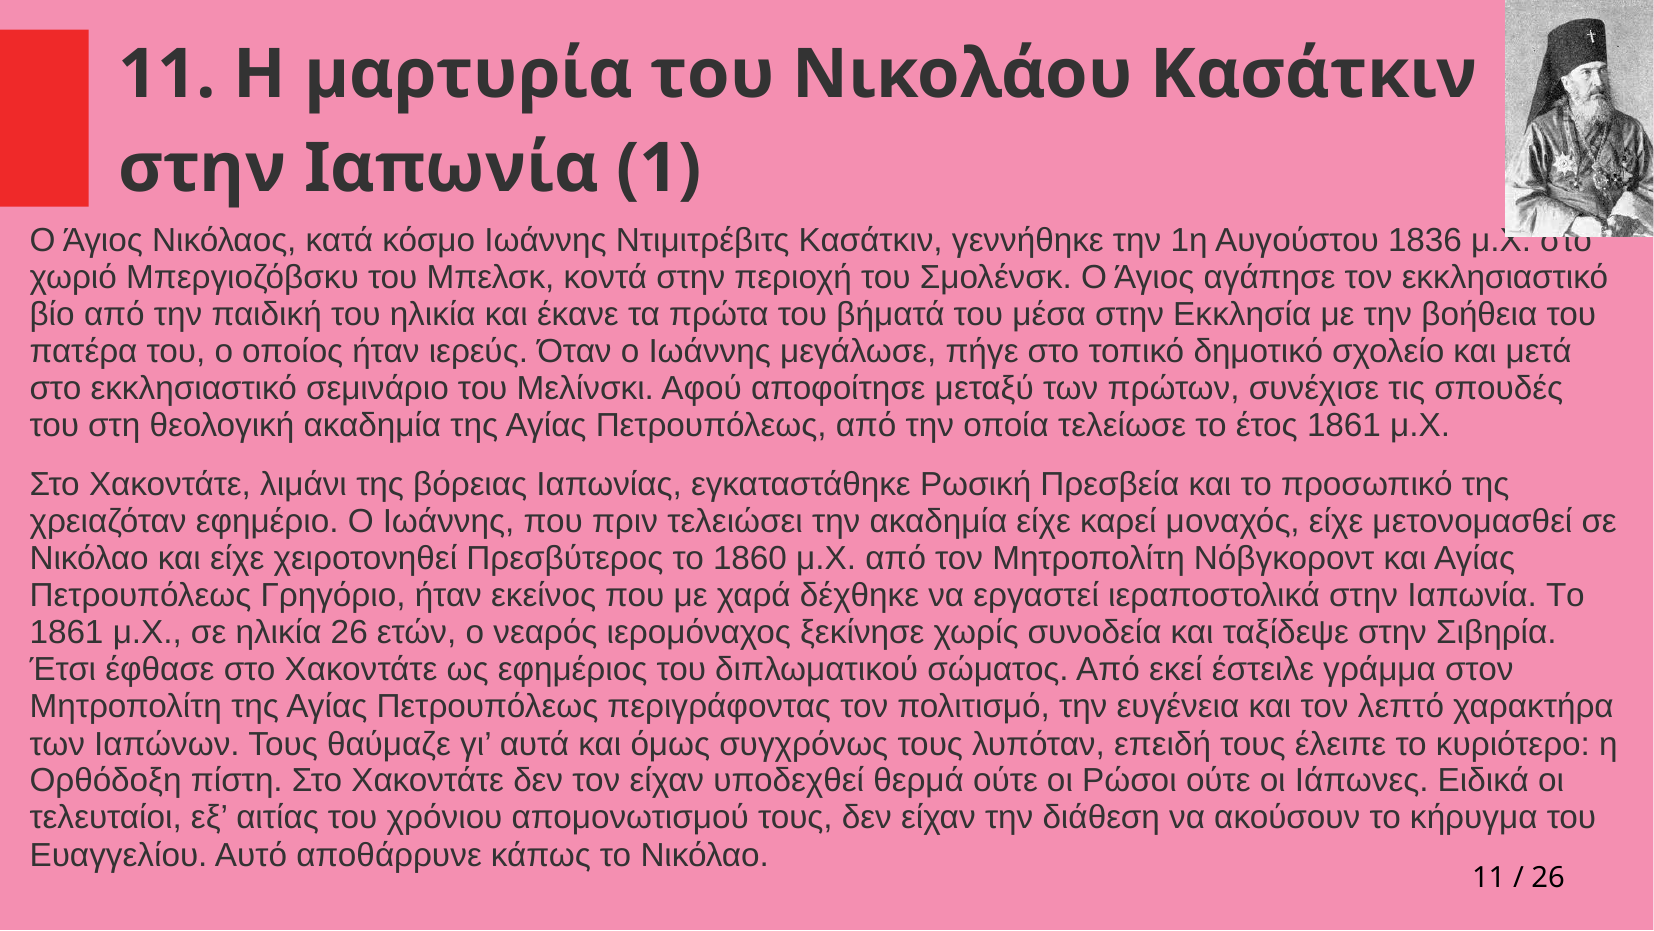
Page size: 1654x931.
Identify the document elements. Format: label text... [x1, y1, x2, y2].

list Ο Άγιος Νικόλαος, κατά κόσμο Ιωάννης Ντιμιτρέβιτς Κασάτκιν, γεννήθηκε την 1η Αυγούστου 1836 μ.Χ. στο χωριό Μπεργιοζόβσκυ του Μπελσκ, κοντά στην περιοχή του Σμολένσκ. Ο Άγιος αγάπησε τον εκκλησιαστικό βίο από την παιδική του ηλικία και έκανε τα πρώτα του βήματά του μέσα στην Εκκλησία με την βοήθεια του πατέρα του, ο οποίος ήταν ιερεύς. Όταν ο Ιωάννης μεγάλωσε, πήγε στο τοπικό δημοτικό σχολείο και μετά στο εκκλησιαστικό σεμινάριο του Μελίνσκι. Αφού αποφοίτησε μεταξύ των πρώτων, συνέχισε τις σπουδές του στη θεολογική ακαδημία της Αγίας Πετρουπόλεως, από την οποία τελείωσε το έτος 1861 μ.Χ. Στο Χακοντάτε, λιμάνι της βόρειας Ιαπωνίας, εγκαταστάθηκε Ρωσική Πρεσβεία και το προσωπικό της χρειαζόταν εφημέριο. Ο Ιωάννης, που πριν τελειώσει την ακαδημία είχε καρεί μοναχός, είχε μετονομασθεί σε Νικόλαο και είχε χειροτονηθεί Πρεσβύτερος το 1860 μ.Χ. από τον Μητροπολίτη Νόβγκοροντ και Αγίας Πετρουπόλεως Γρηγόριο, ήταν εκείνος που με χαρά δέχθηκε να εργαστεί ιεραποστολικά στην Ιαπωνία. Tο 1861 μ.Χ., σε ηλικία 26 ετών, ο νεαρός ιερομόναχος ξεκίνησε χωρίς συνοδεία και ταξίδεψε στην Σιβηρία. Έτσι έφθασε στο Χακοντάτε ως εφημέριος του διπλωματικού σώματος. Από εκεί έστειλε γράμμα στον Μητροπολίτη της Αγίας Πετρουπόλεως περιγράφοντας τον πολιτισμό, την ευγένεια και τον λεπτό χαρακτήρα των Ιαπώνων. Τους θαύμαζε γι’ αυτά και όμως συγχρόνως τους λυπόταν, επειδή τους έλειπε το κυριότερο: η Ορθόδοξη πίστη. Στο Χακοντάτε δεν τον είχαν υποδεχθεί θερμά ούτε οι Ρώσοι ούτε οι Ιάπωνες. Ειδικά οι τελευταίοι, εξ’ αιτίας του χρόνιου απομονωτισμού τους, δεν είχαν την διάθεση να ακούσουν το κήρυγμα του Ευαγγελίου. Αυτό αποθάρρυνε κάπως το Νικόλαο. [29, 221, 1625, 931]
title 11. Η μαρτυρία του Νικολάου Κασάτκιν στην Ιαπωνία (1) [118, 21, 1505, 216]
picture [1505, 0, 1654, 237]
